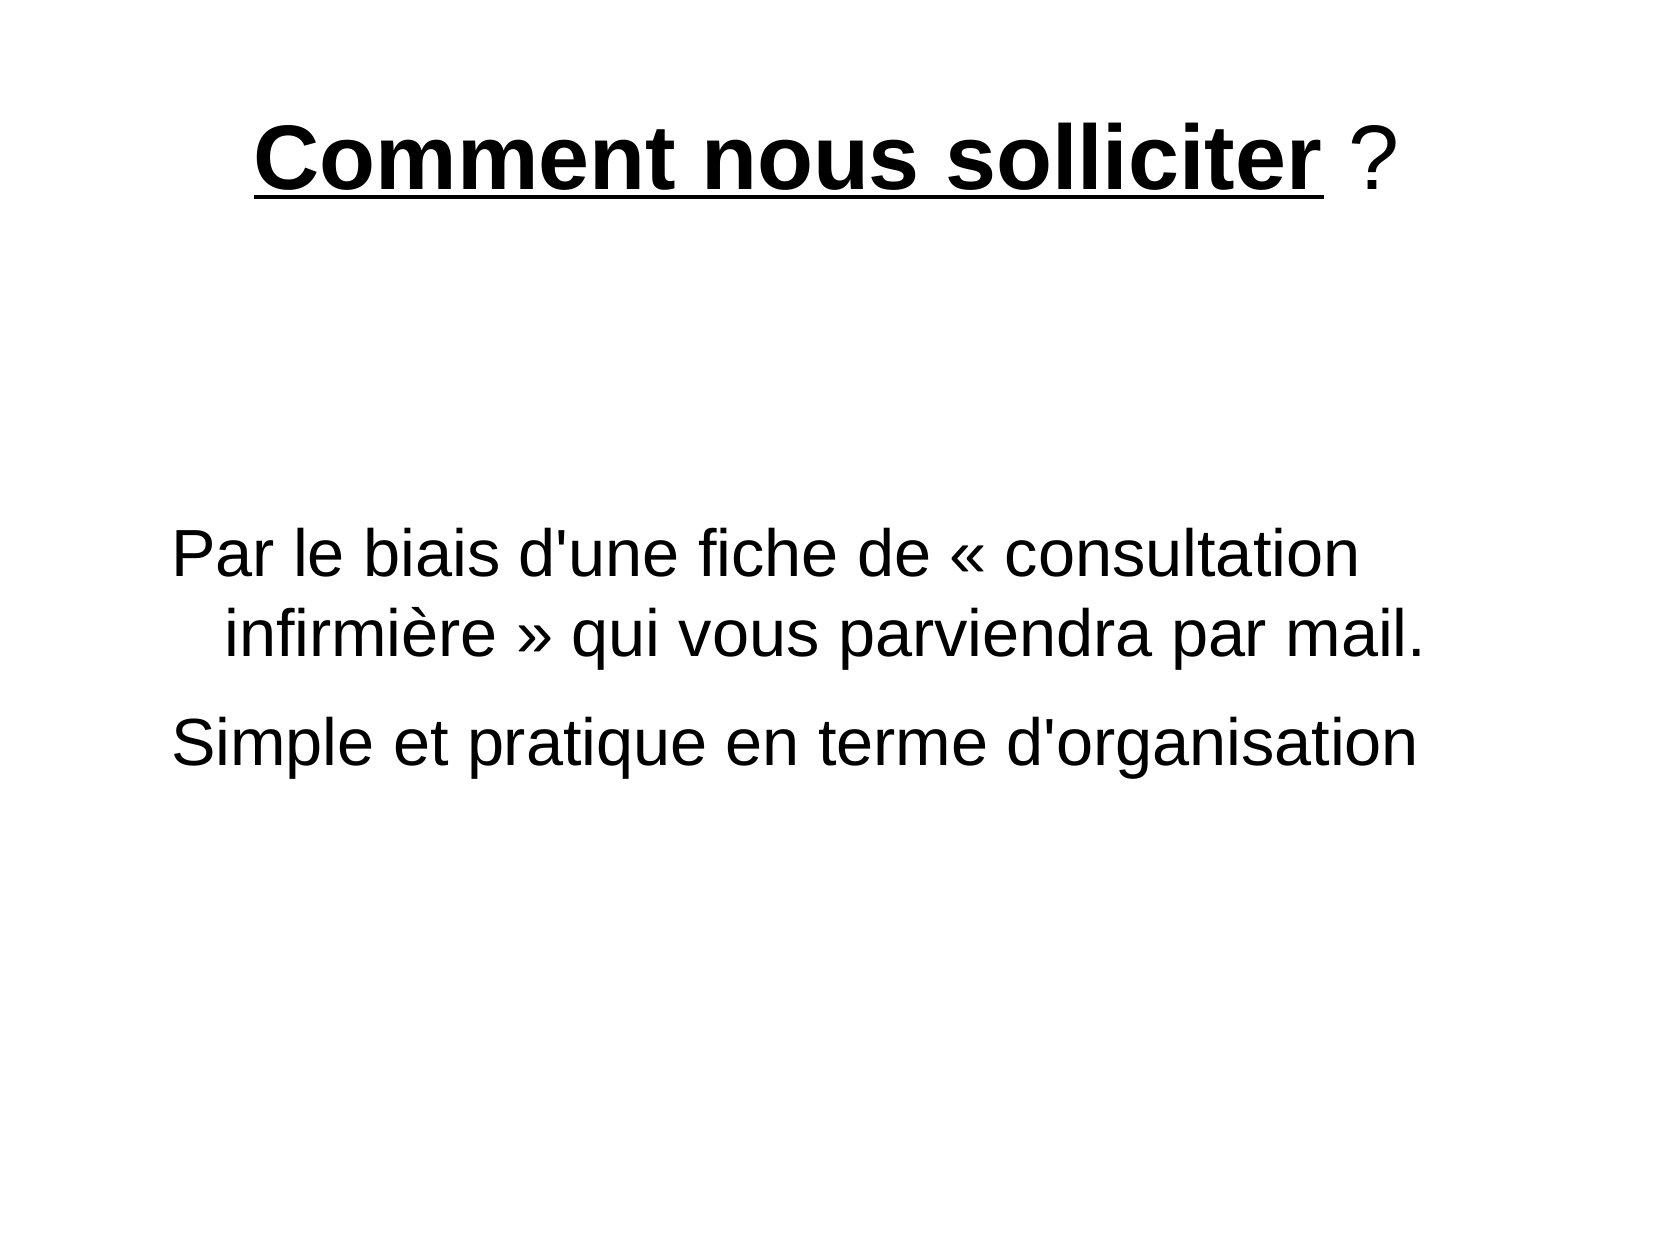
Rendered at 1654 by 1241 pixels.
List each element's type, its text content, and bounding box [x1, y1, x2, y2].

title Comment nous solliciter ? [82, 49, 1571, 257]
list Par le biais d'une fiche de « consultation infirmière » qui vous parviendra par mail. Simple et pratique en terme d'organisation [82, 290, 1571, 1109]
